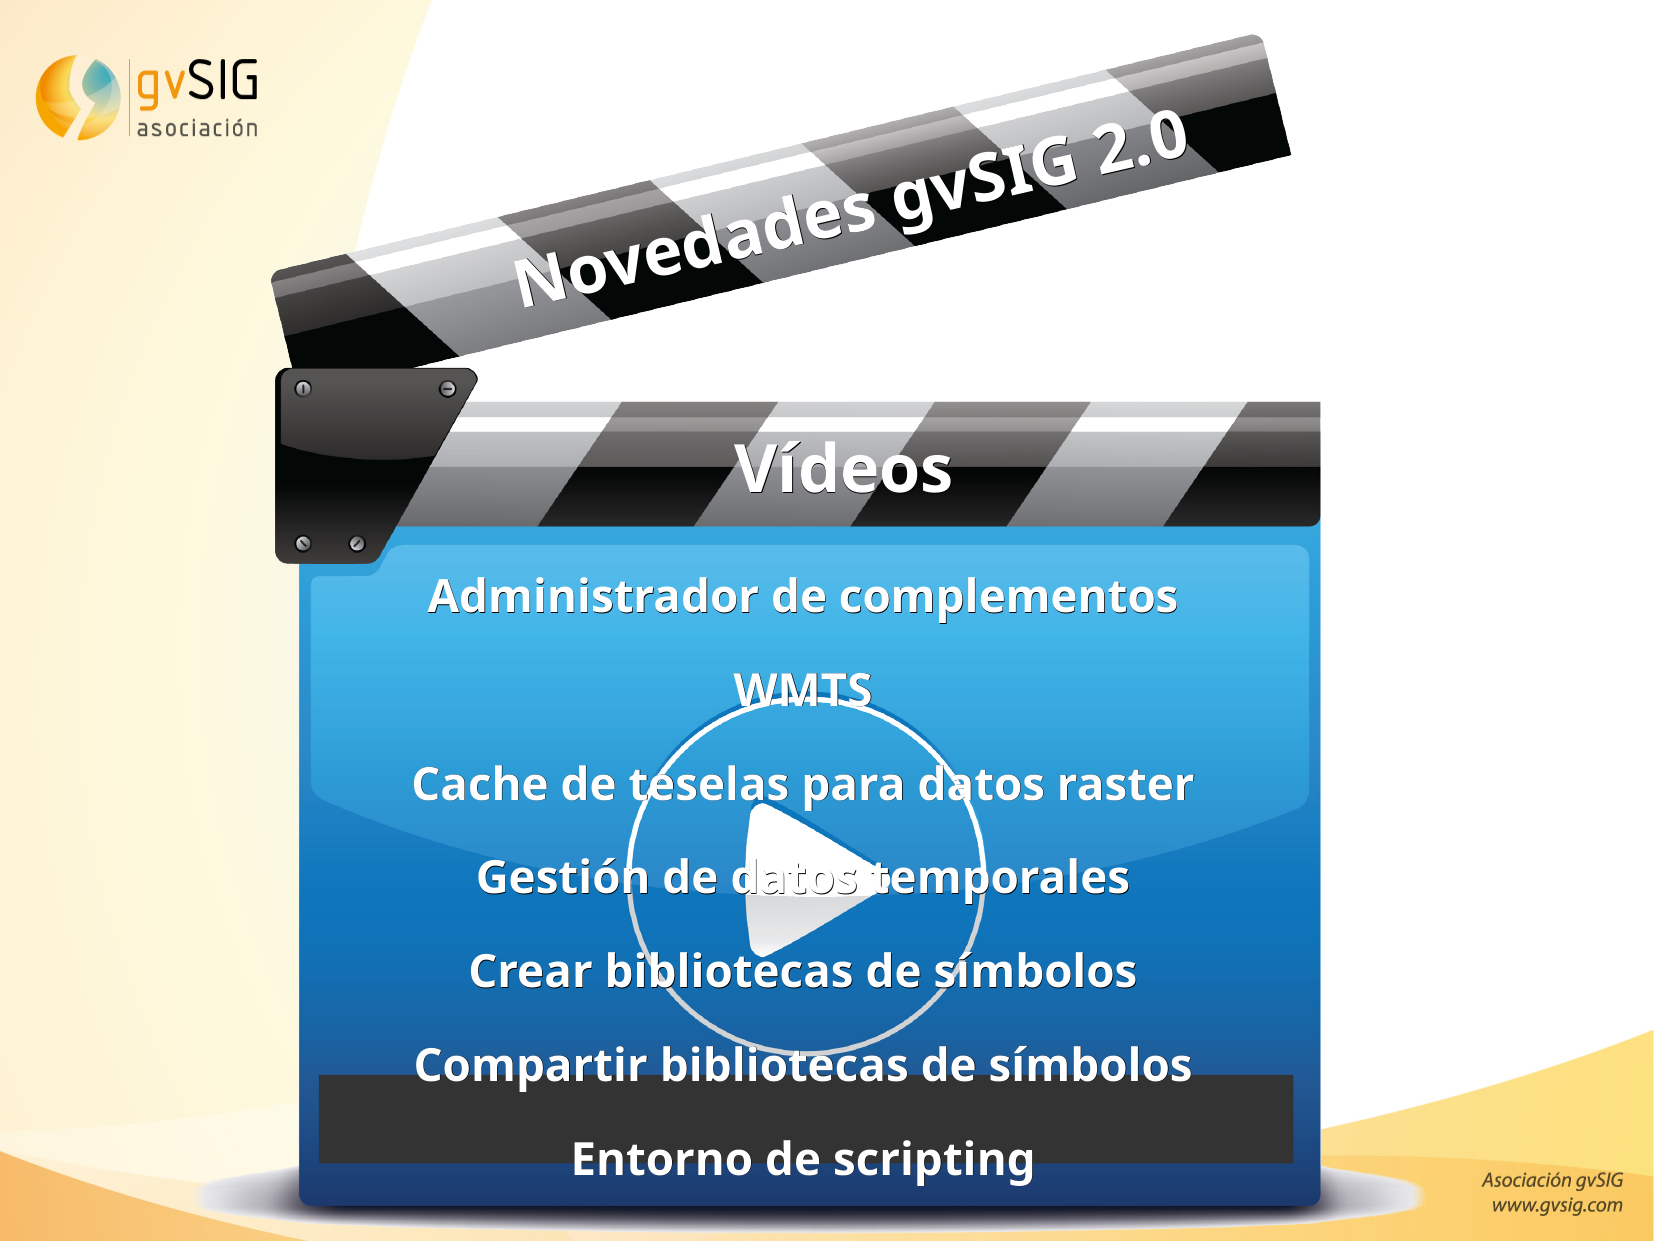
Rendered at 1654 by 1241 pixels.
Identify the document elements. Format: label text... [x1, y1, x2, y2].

title Vídeos [129, 407, 1559, 526]
title Administrador de complementos WMTS Cache de teselas para datos raster Gestión de datos temporales Crear bibliotecas de símbolos Compartir bibliotecas de símbolos Entorno de scripting [88, 586, 1518, 1197]
title Novedades gvSIG 2.0 [140, 0, 1560, 407]
picture [0, 0, 1654, 1241]
